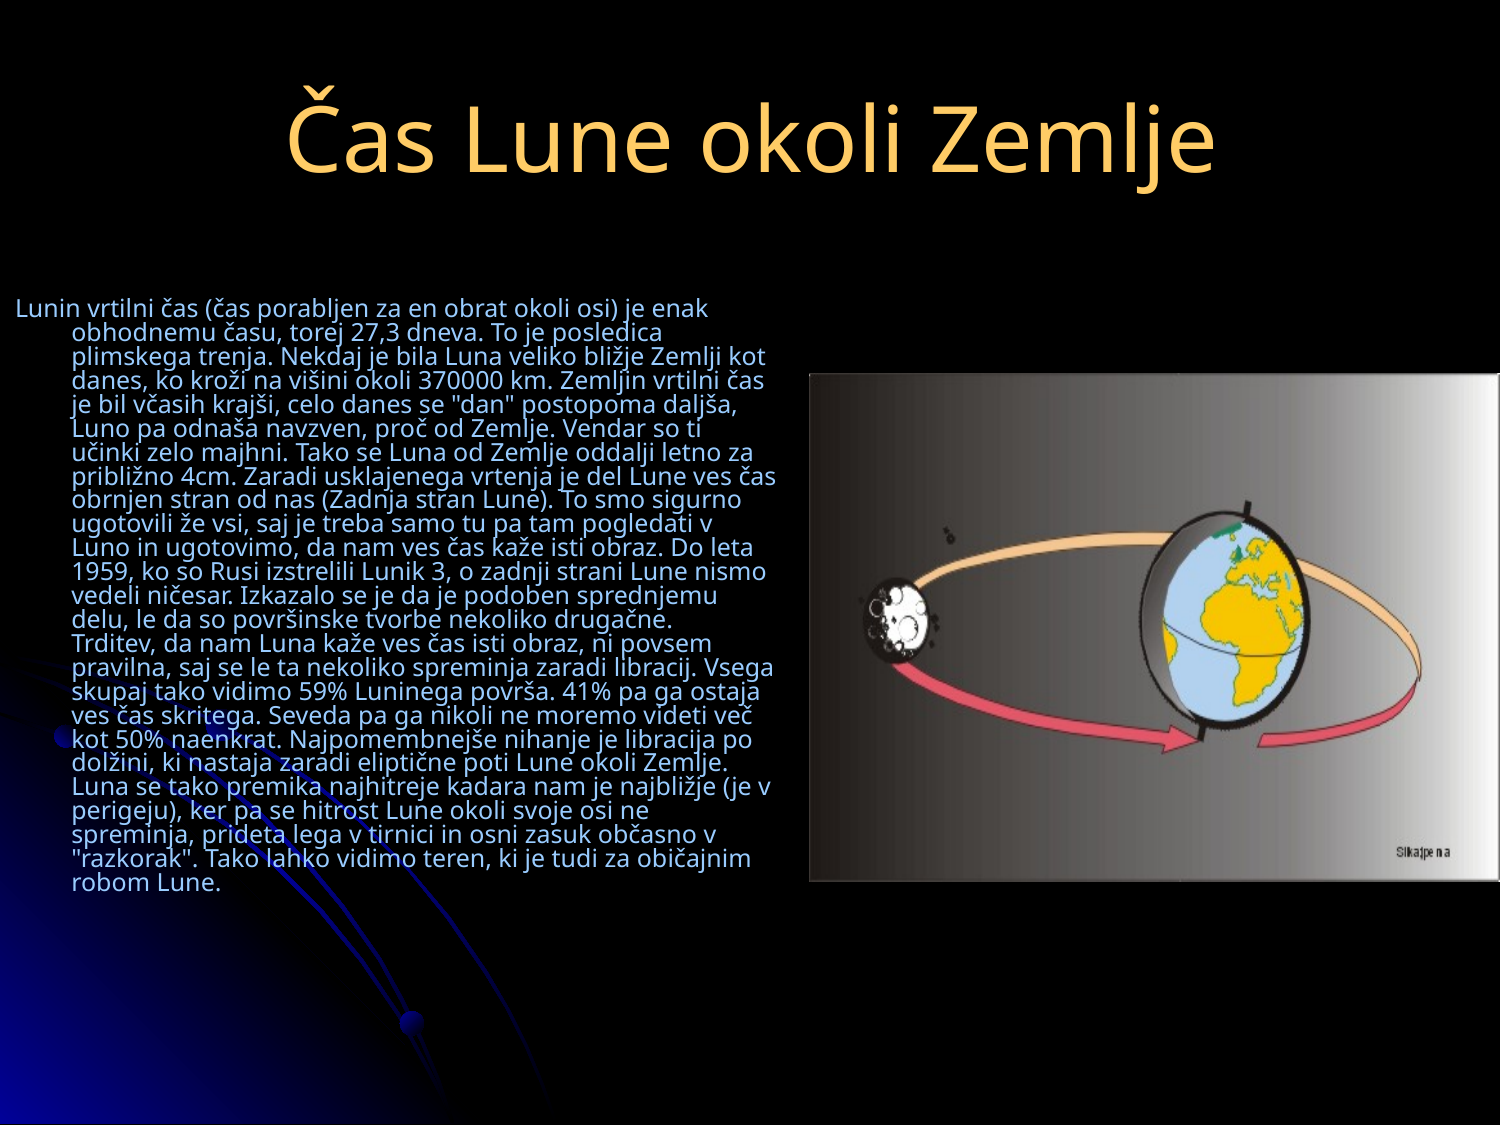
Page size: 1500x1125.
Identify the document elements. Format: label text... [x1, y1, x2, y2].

title Čas Lune okoli Zemlje [76, 42, 1427, 230]
picture [809, 373, 1500, 882]
list Lunin vrtilni čas (čas porabljen za en obrat okoli osi) je enak obhodnemu času, torej 27,3 dneva. To je posledica plimskega trenja. Nekdaj je bila Luna veliko bližje Zemlji kot danes, ko kroži na višini okoli 370000 km. Zemljin vrtilni čas je bil včasih krajši, celo danes se "dan" postopoma daljša, Luno pa odnaša navzven, proč od Zemlje. Vendar so ti učinki zelo majhni. Tako se Luna od Zemlje oddalji letno za približno 4cm. Zaradi usklajenega vrtenja je del Lune ves čas obrnjen stran od nas (Zadnja stran Lune). To smo sigurno ugotovili že vsi, saj je treba samo tu pa tam pogledati v Luno in ugotovimo, da nam ves čas kaže isti obraz. Do leta 1959, ko so Rusi izstrelili Lunik 3, o zadnji strani Lune nismo vedeli ničesar. Izkazalo se je da je podoben sprednjemu delu, le da so površinske tvorbe nekoliko drugačne. Trditev, da nam Luna kaže ves čas isti obraz, ni povsem pravilna, saj se le ta nekoliko spreminja zaradi libracij. Vsega skupaj tako vidimo 59% Luninega površa. 41% pa ga ostaja ves čas skritega. Seveda pa ga nikoli ne moremo videti več kot 50% naenkrat. Najpomembnejše nihanje je libracija po dolžini, ki nastaja zaradi eliptične poti Lune okoli Zemlje. Luna se tako premika najhitreje kadara nam je najbližje (je v perigeju), ker pa se hitrost Lune okoli svoje osi ne spreminja, prideta lega v tirnici in osni zasuk občasno v "razkorak". Tako lahko vidimo teren, ki je tudi za običajnim robom Lune. [0, 290, 794, 1035]
